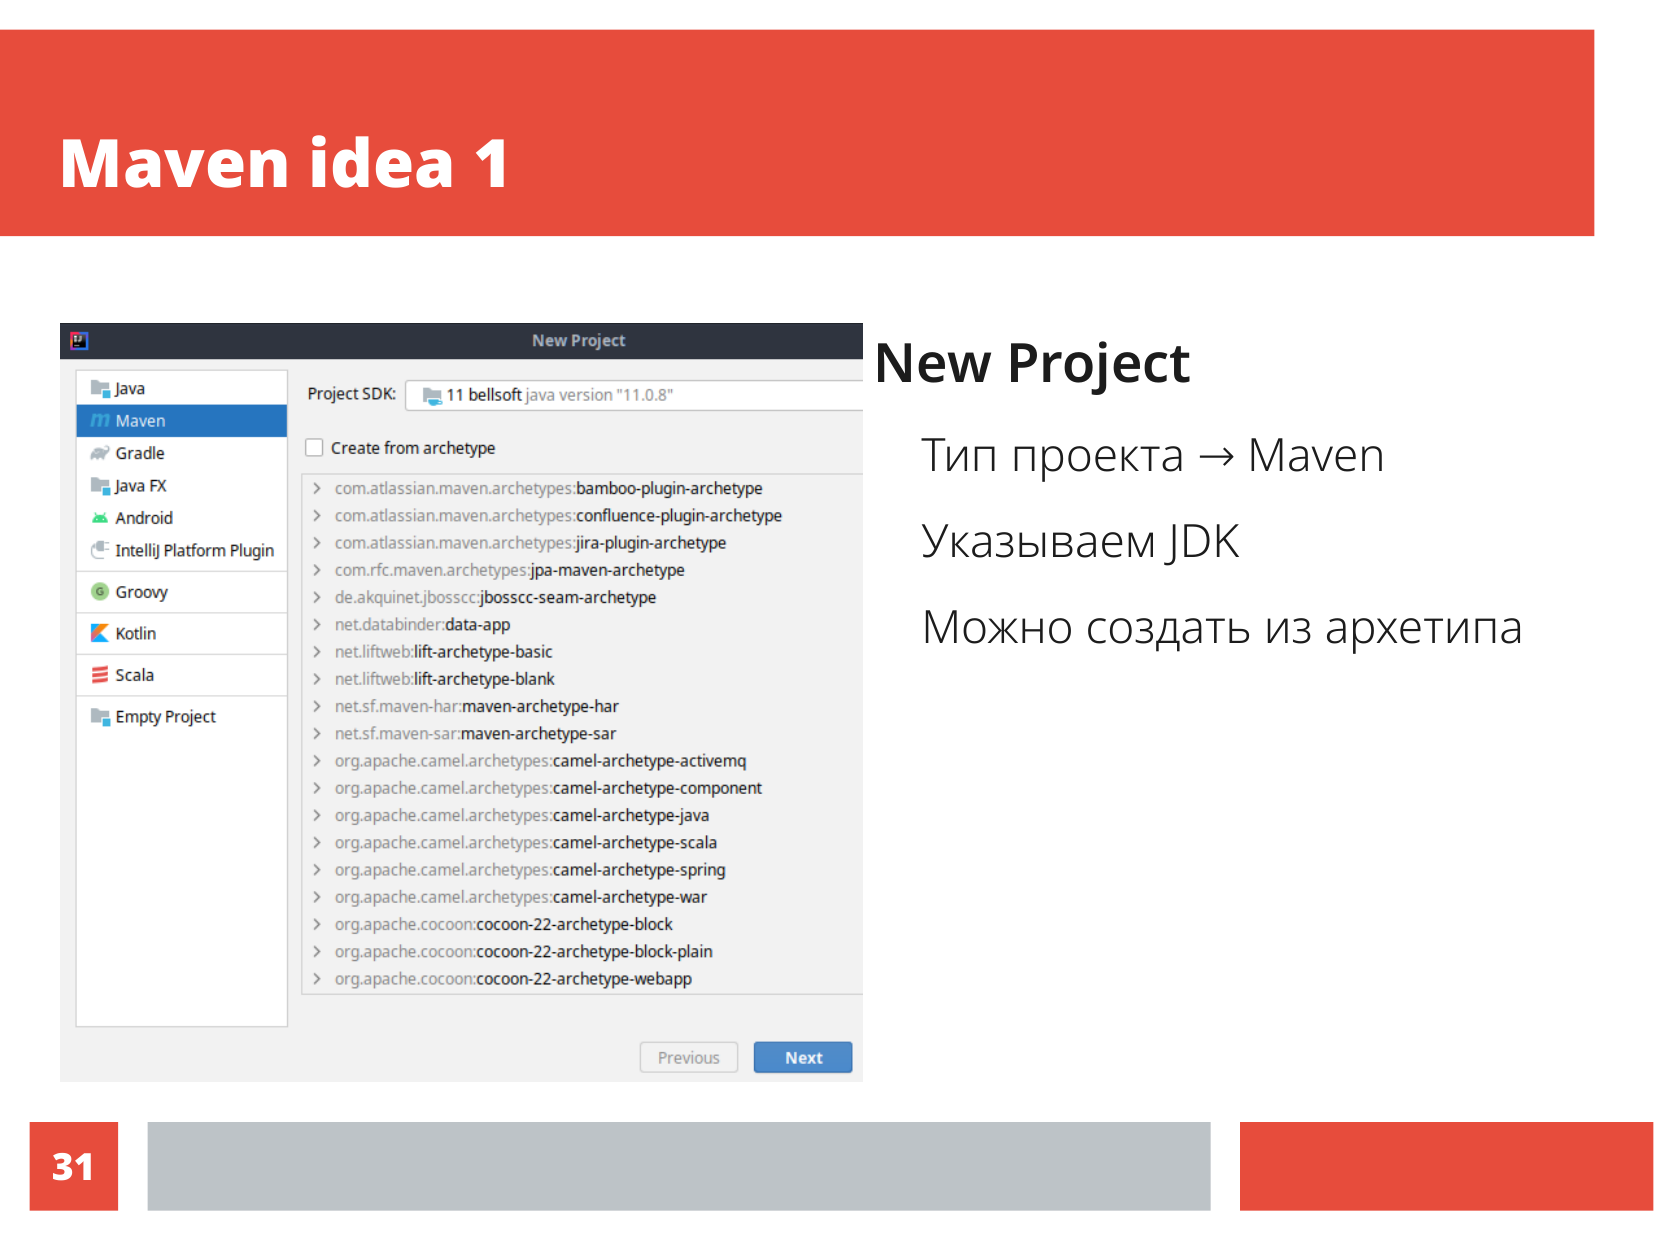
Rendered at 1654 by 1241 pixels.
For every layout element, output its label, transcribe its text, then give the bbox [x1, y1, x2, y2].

picture [60, 323, 863, 1082]
title Maven idea 1 [59, 59, 1595, 207]
list New Project Тип проекта → Maven Указываем JDK Можно создать из архетипа [874, 324, 1566, 1093]
